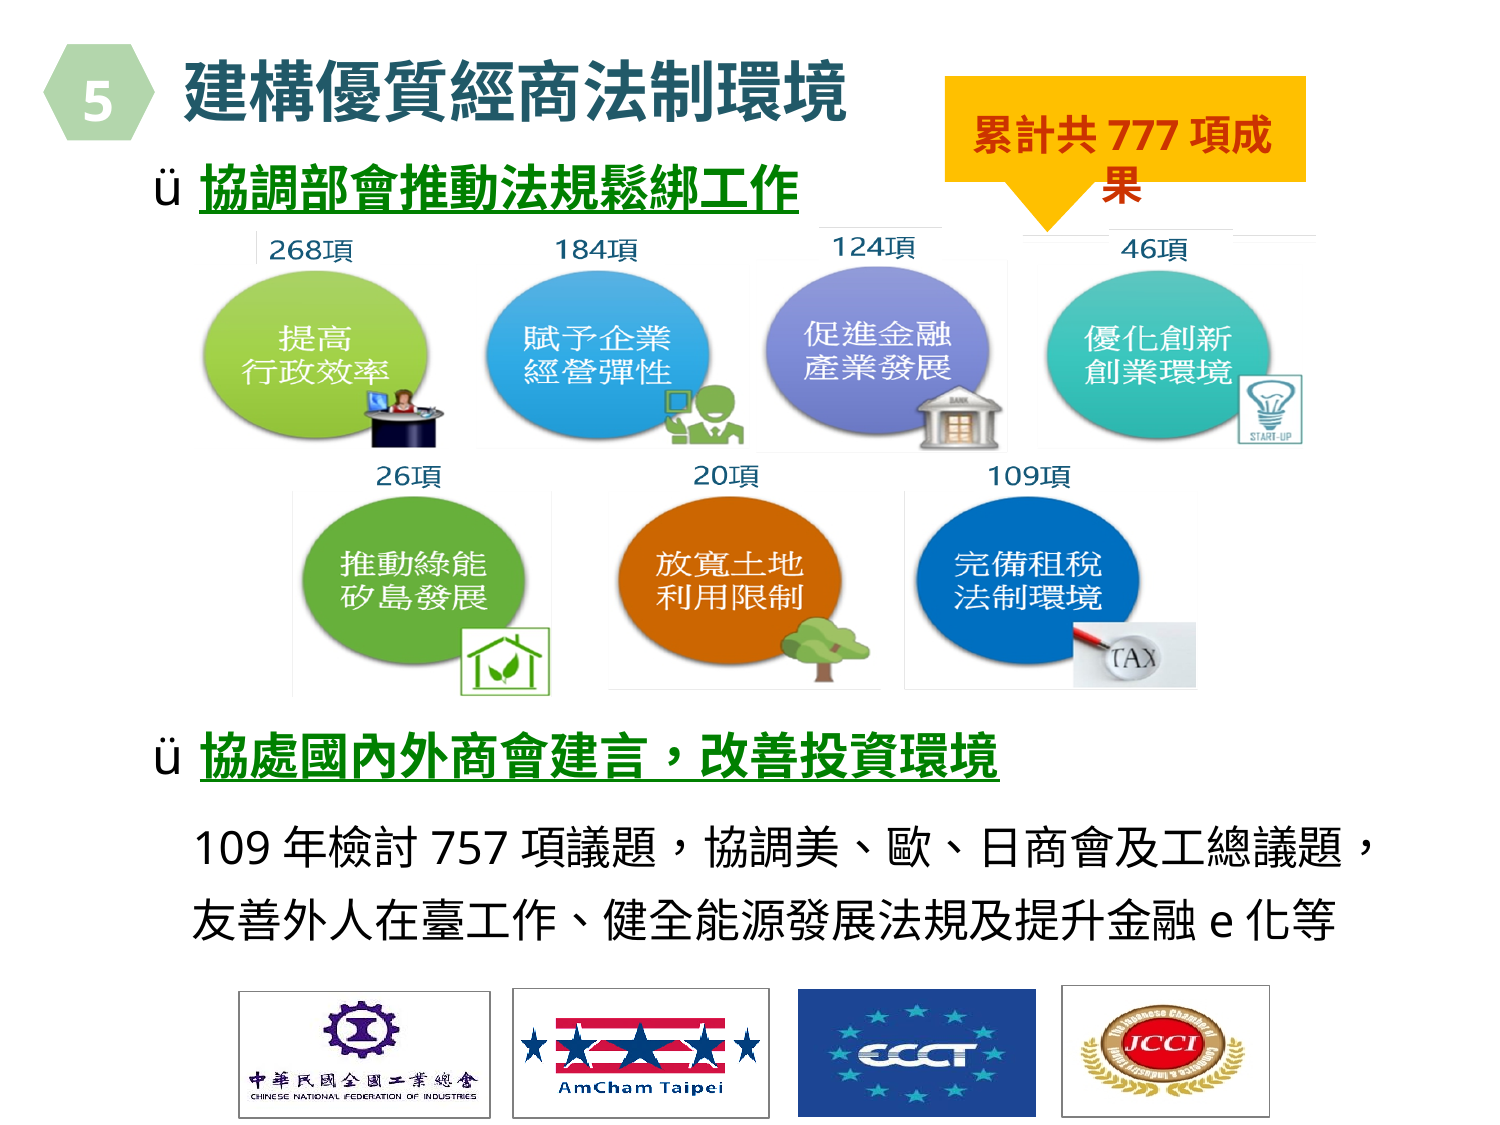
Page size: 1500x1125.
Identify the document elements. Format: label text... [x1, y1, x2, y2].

text_box 協調部會推動法規鬆綁工作 [137, 149, 908, 224]
picture [194, 224, 1316, 697]
text_box 協處國內外商會建言，改善投資環境 [138, 717, 1109, 792]
picture [239, 992, 490, 1118]
text_box [944, 167, 1107, 224]
picture [1062, 986, 1269, 1117]
text_box 109年檢討757項議題，協調美、歐、日商會及工總議題， 友善外人在臺工作、健全能源發展法規及提升金融e化等 [148, 793, 1450, 954]
text_box 累計共777項成果 [939, 101, 1306, 167]
text_box 建構優質經商法制環境 [167, 42, 940, 139]
picture [513, 989, 769, 1118]
text_box [944, 76, 1306, 101]
text_box [1137, 167, 1306, 182]
picture [798, 989, 1036, 1117]
text_box 5 [41, 42, 157, 142]
